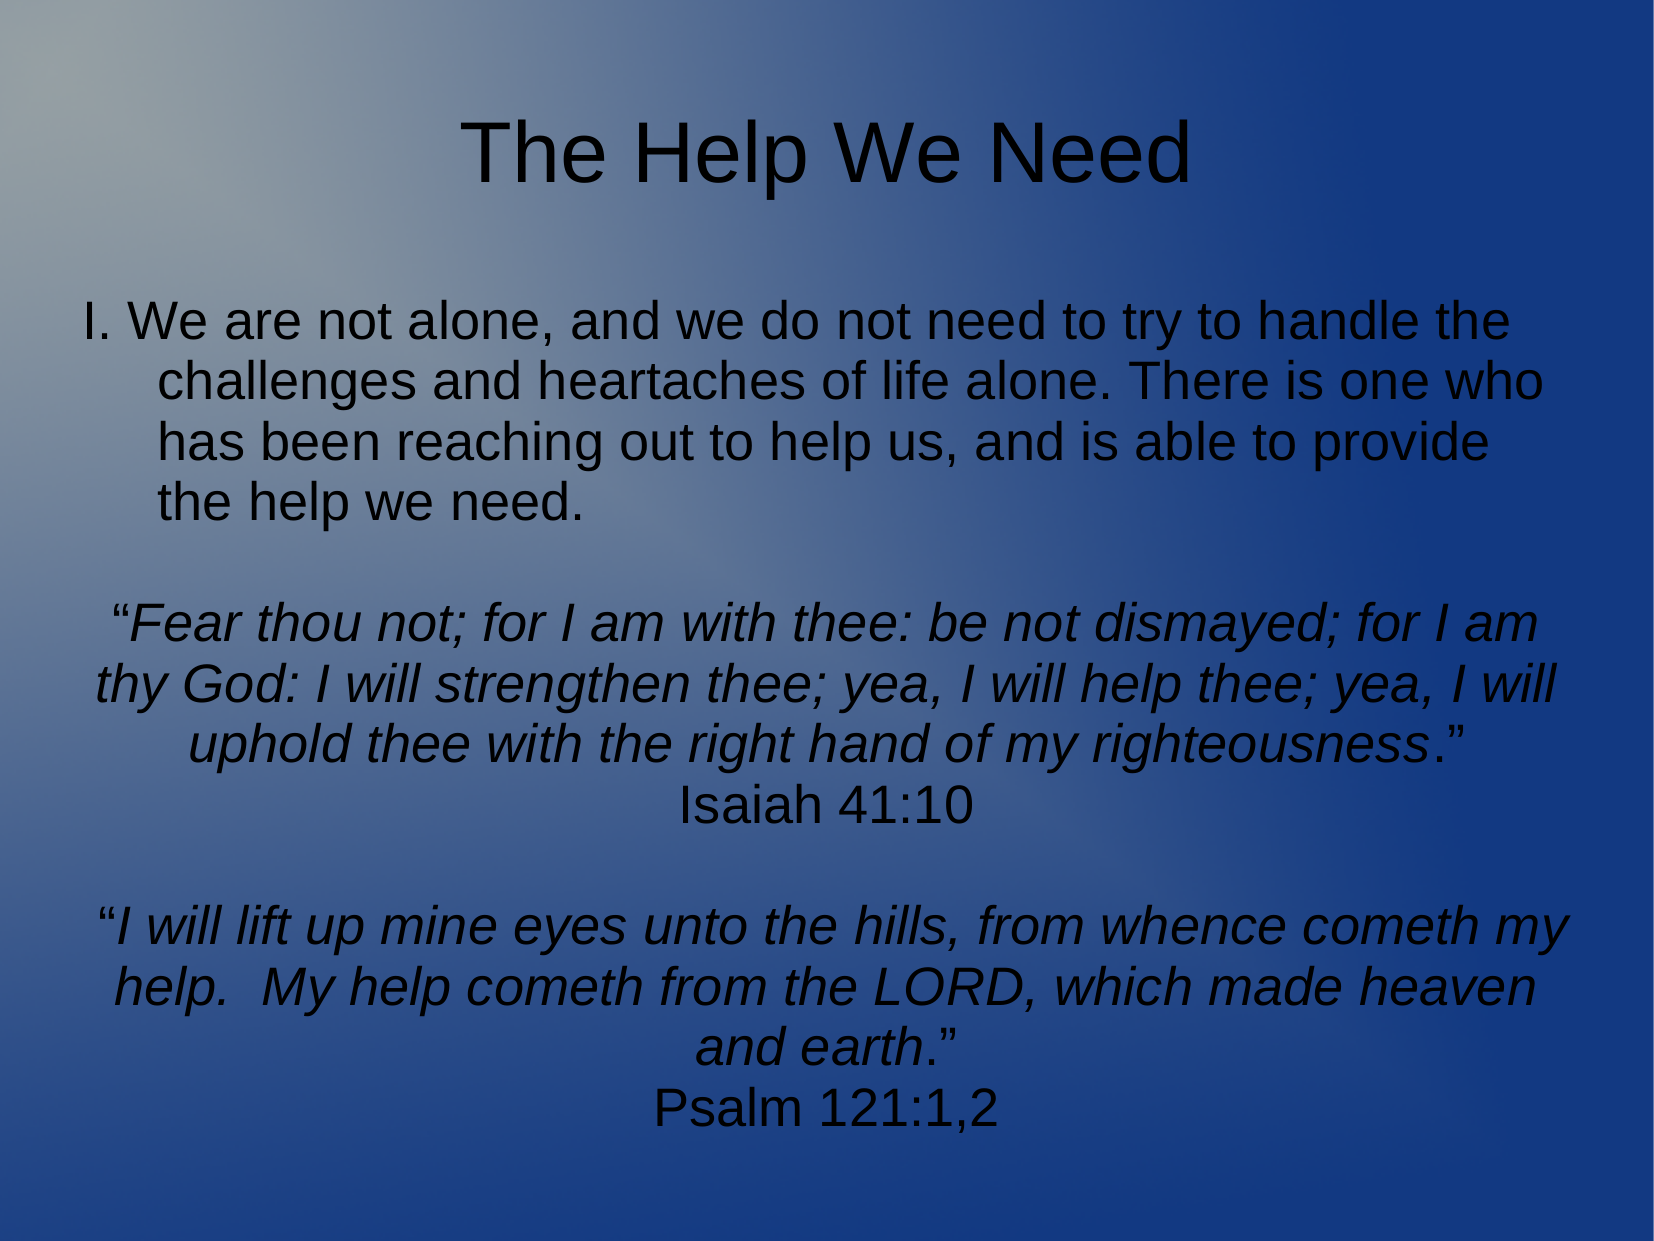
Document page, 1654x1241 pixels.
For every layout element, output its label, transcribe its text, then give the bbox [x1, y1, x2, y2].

subtitle I. We are not alone, and we do not need to try to handle the challenges and heartaches of life alone. There is one who has been reaching out to help us, and is able to provide the help we need. “Fear thou not; for I am with thee: be not dismayed; for I am thy God: I will strengthen thee; yea, I will help thee; yea, I will uphold thee with the right hand of my righteousness.” Isaiah 41:10 “I will lift up mine eyes unto the hills, from whence cometh my help. My help cometh from the LORD, which made heaven and earth.” Psalm 121:1,2 [82, 290, 1571, 1241]
title The Help We Need [82, 49, 1571, 257]
picture [0, 0, 1654, 1241]
